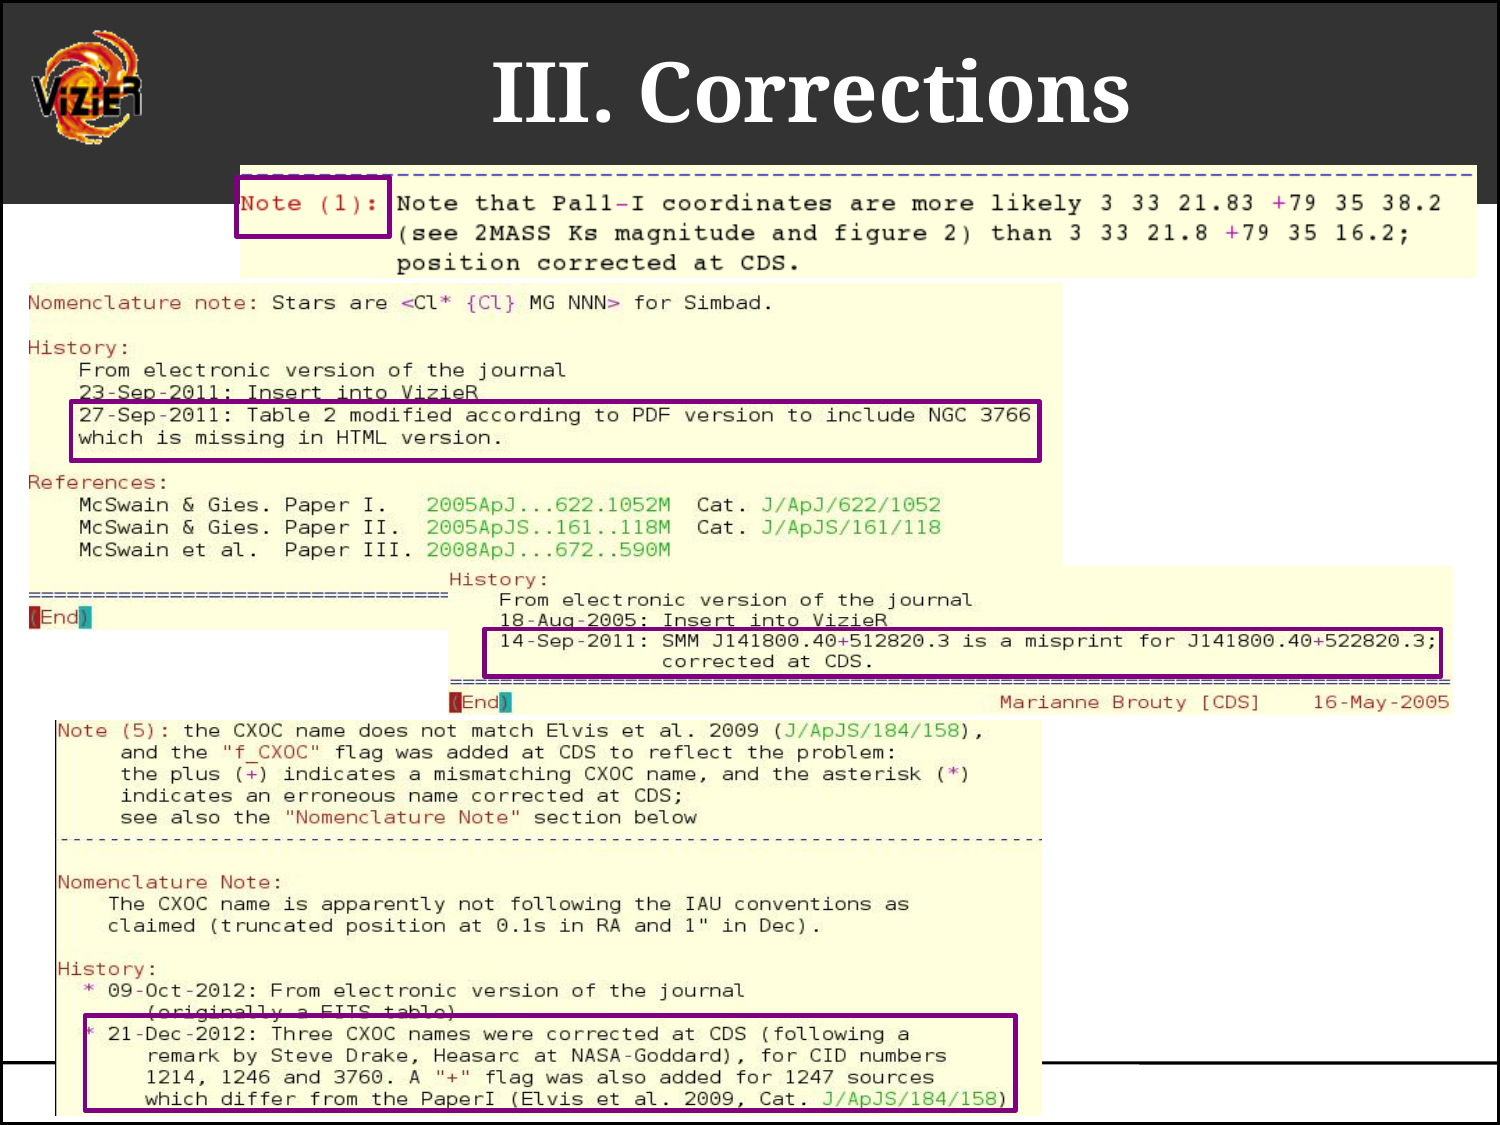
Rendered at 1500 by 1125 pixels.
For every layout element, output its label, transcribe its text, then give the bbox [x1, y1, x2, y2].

title III. Corrections [147, 1, 1477, 178]
picture [55, 720, 1042, 1116]
picture [240, 165, 1477, 278]
picture [240, 180, 387, 234]
picture [29, 283, 1453, 715]
picture [29, 29, 147, 148]
